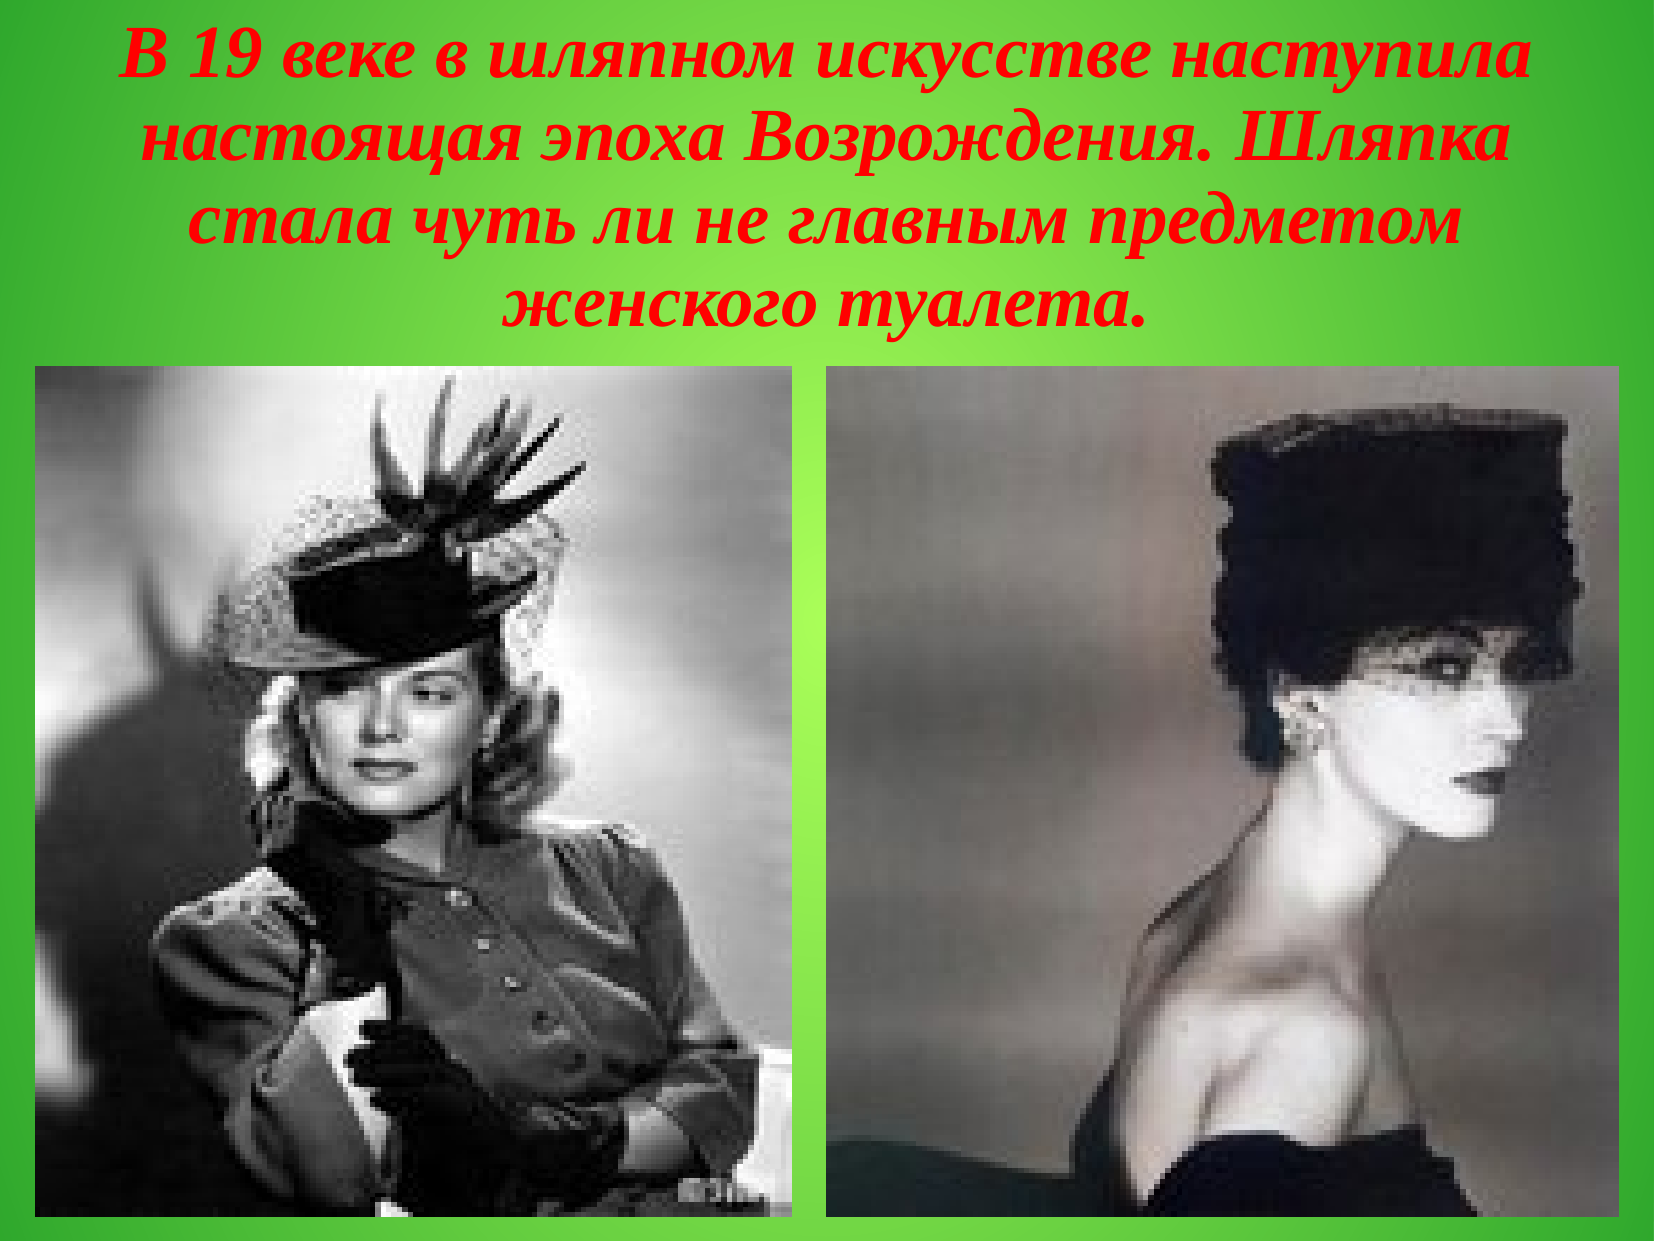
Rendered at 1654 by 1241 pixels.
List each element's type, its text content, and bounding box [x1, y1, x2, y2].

title В 19 веке в шляпном искусстве наступила настоящая эпоха Возрождения. Шляпка стала чуть ли не главным предметом женского туалета. [82, 10, 1571, 343]
picture [826, 366, 1619, 1217]
picture [35, 366, 792, 1217]
